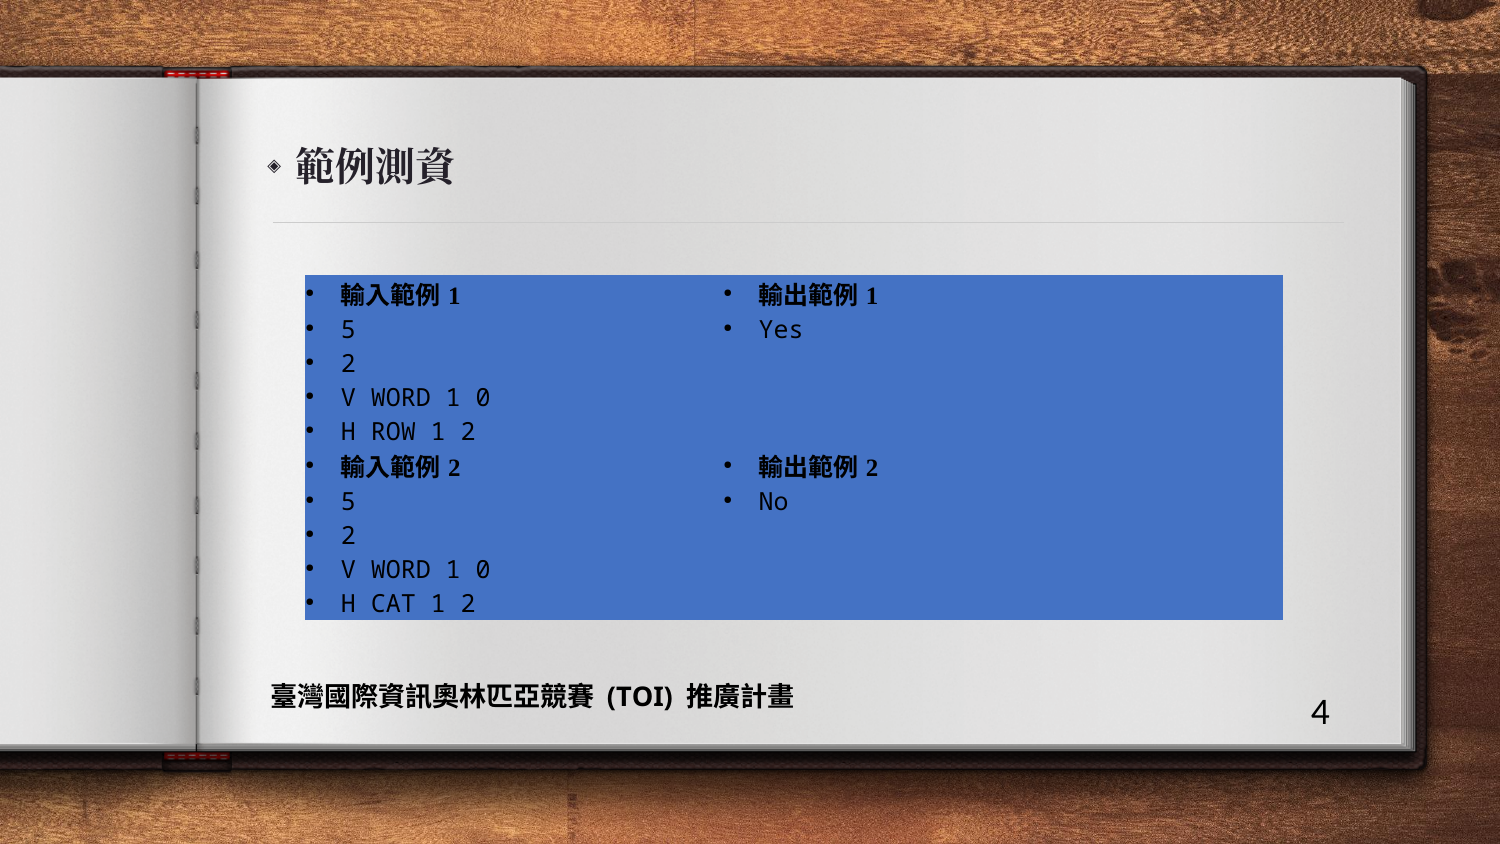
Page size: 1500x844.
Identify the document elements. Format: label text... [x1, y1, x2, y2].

table_header 輸入範例1 5 2 V WORD 1 0 H ROW 1 2 [305, 275, 723, 448]
list 範例測資 [252, 126, 1194, 205]
table_header 輸出範例1 Yes [723, 275, 1283, 448]
table_cell 輸出範例2 No [723, 448, 1283, 620]
table_cell 輸入範例2 5 2 V WORD 1 0 H CAT 1 2 [305, 448, 723, 620]
text_box 4 [1295, 672, 1386, 737]
